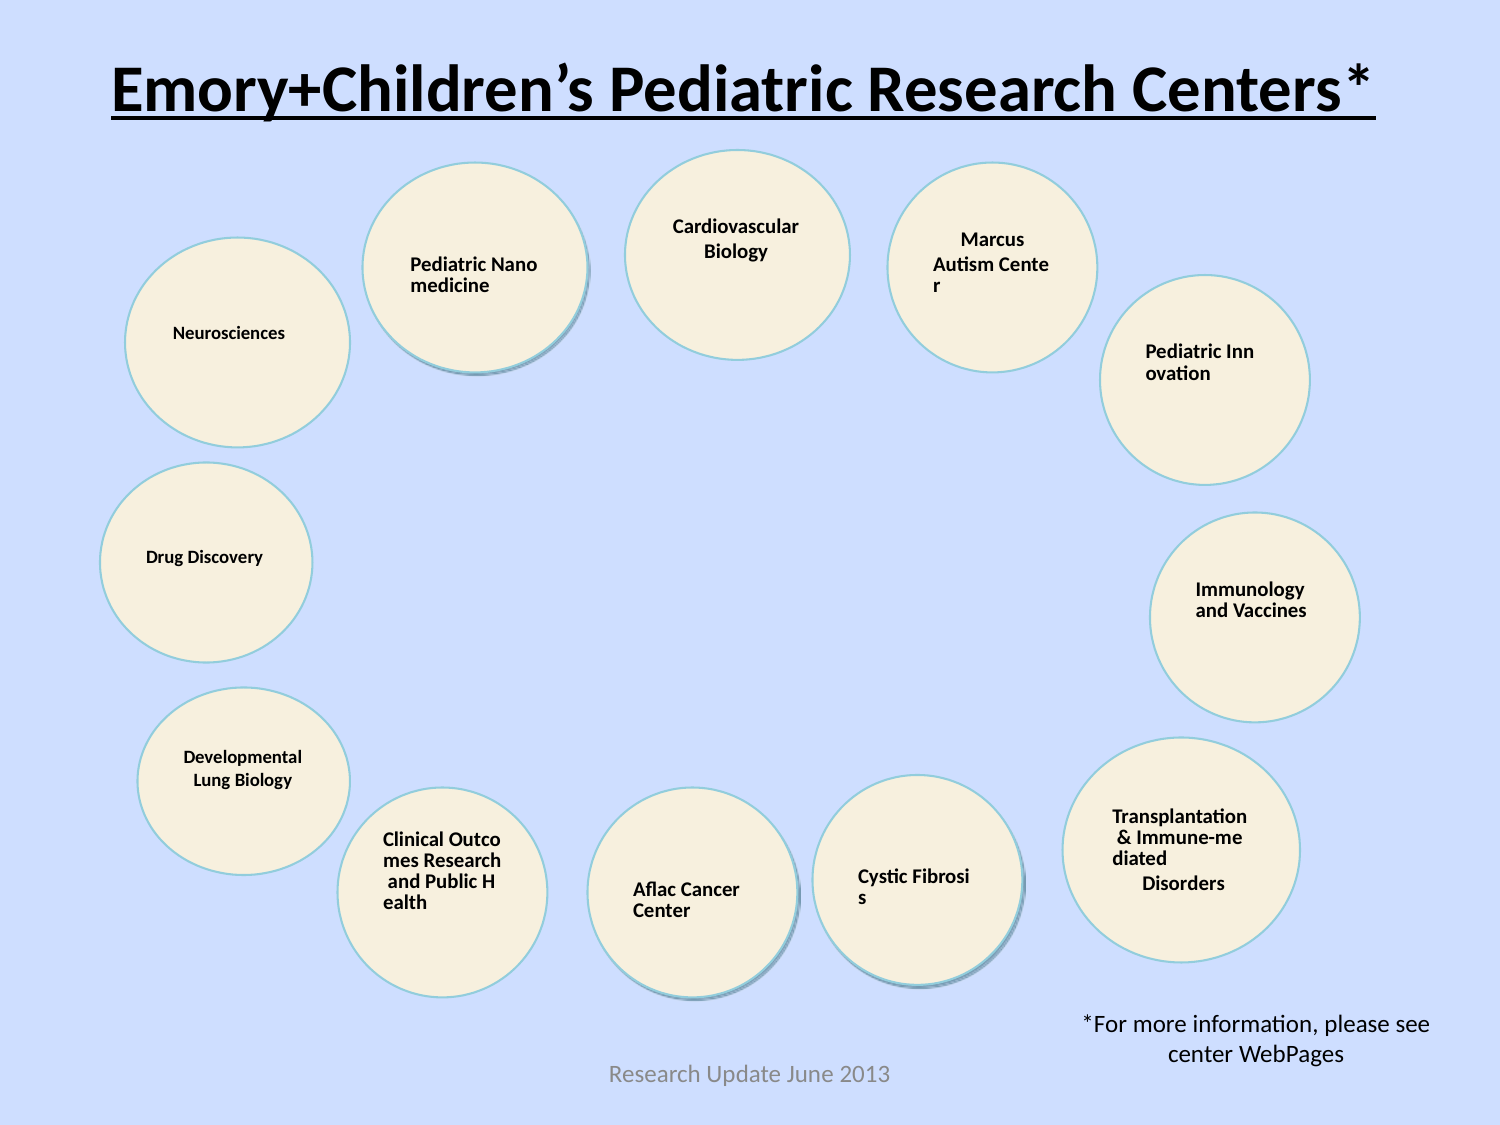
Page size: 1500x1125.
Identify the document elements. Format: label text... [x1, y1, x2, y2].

text_box Cystic Fibrosis [812, 774, 1023, 985]
text_box Cardiovascular Biology [624, 149, 851, 360]
text_box Developmental Lung Biology [137, 687, 350, 876]
text_box Emory+Children’s Pediatric Research Centers* [50, 37, 1438, 133]
text_box Transplantation & Immune-mediated Disorders [1062, 737, 1301, 963]
text_box Neurosciences [125, 237, 351, 448]
text_box Immunology and Vaccines [1149, 512, 1360, 723]
text_box Pediatric Innovation [1100, 275, 1310, 485]
text_box Clinical Outcomes Research and Public Health [337, 787, 548, 998]
text_box Marcus Autism Center [887, 162, 1098, 373]
text_box Drug Discovery [99, 462, 313, 663]
text_box *For more information, please see center WebPages [1062, 999, 1451, 1076]
text_box Aflac Cancer Center [587, 787, 798, 998]
text_box Pediatric Nanomedicine [362, 162, 588, 373]
text_box Research Update June 2013 [512, 1042, 988, 1103]
